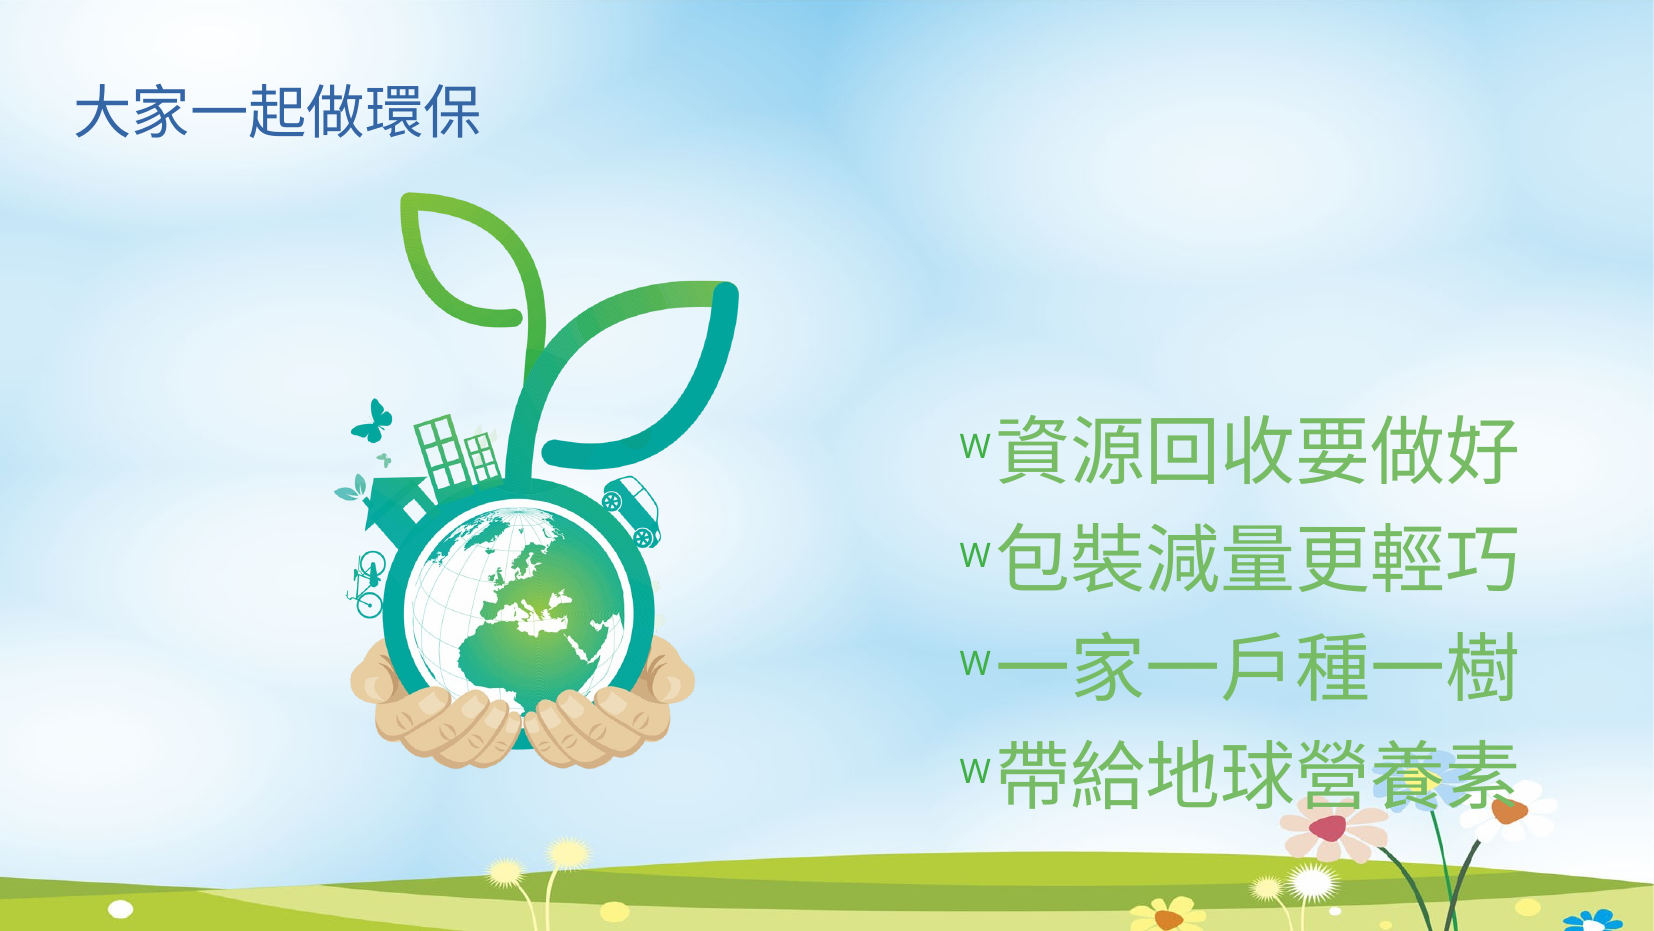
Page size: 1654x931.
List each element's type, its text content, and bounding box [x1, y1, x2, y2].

text_box 大家一起做環保 [59, 59, 739, 207]
text_box 資源回收要做好 包裝減量更輕巧 一家一戶種一樹 帶給地球營養素 [944, 383, 1536, 739]
picture [0, 0, 1654, 931]
